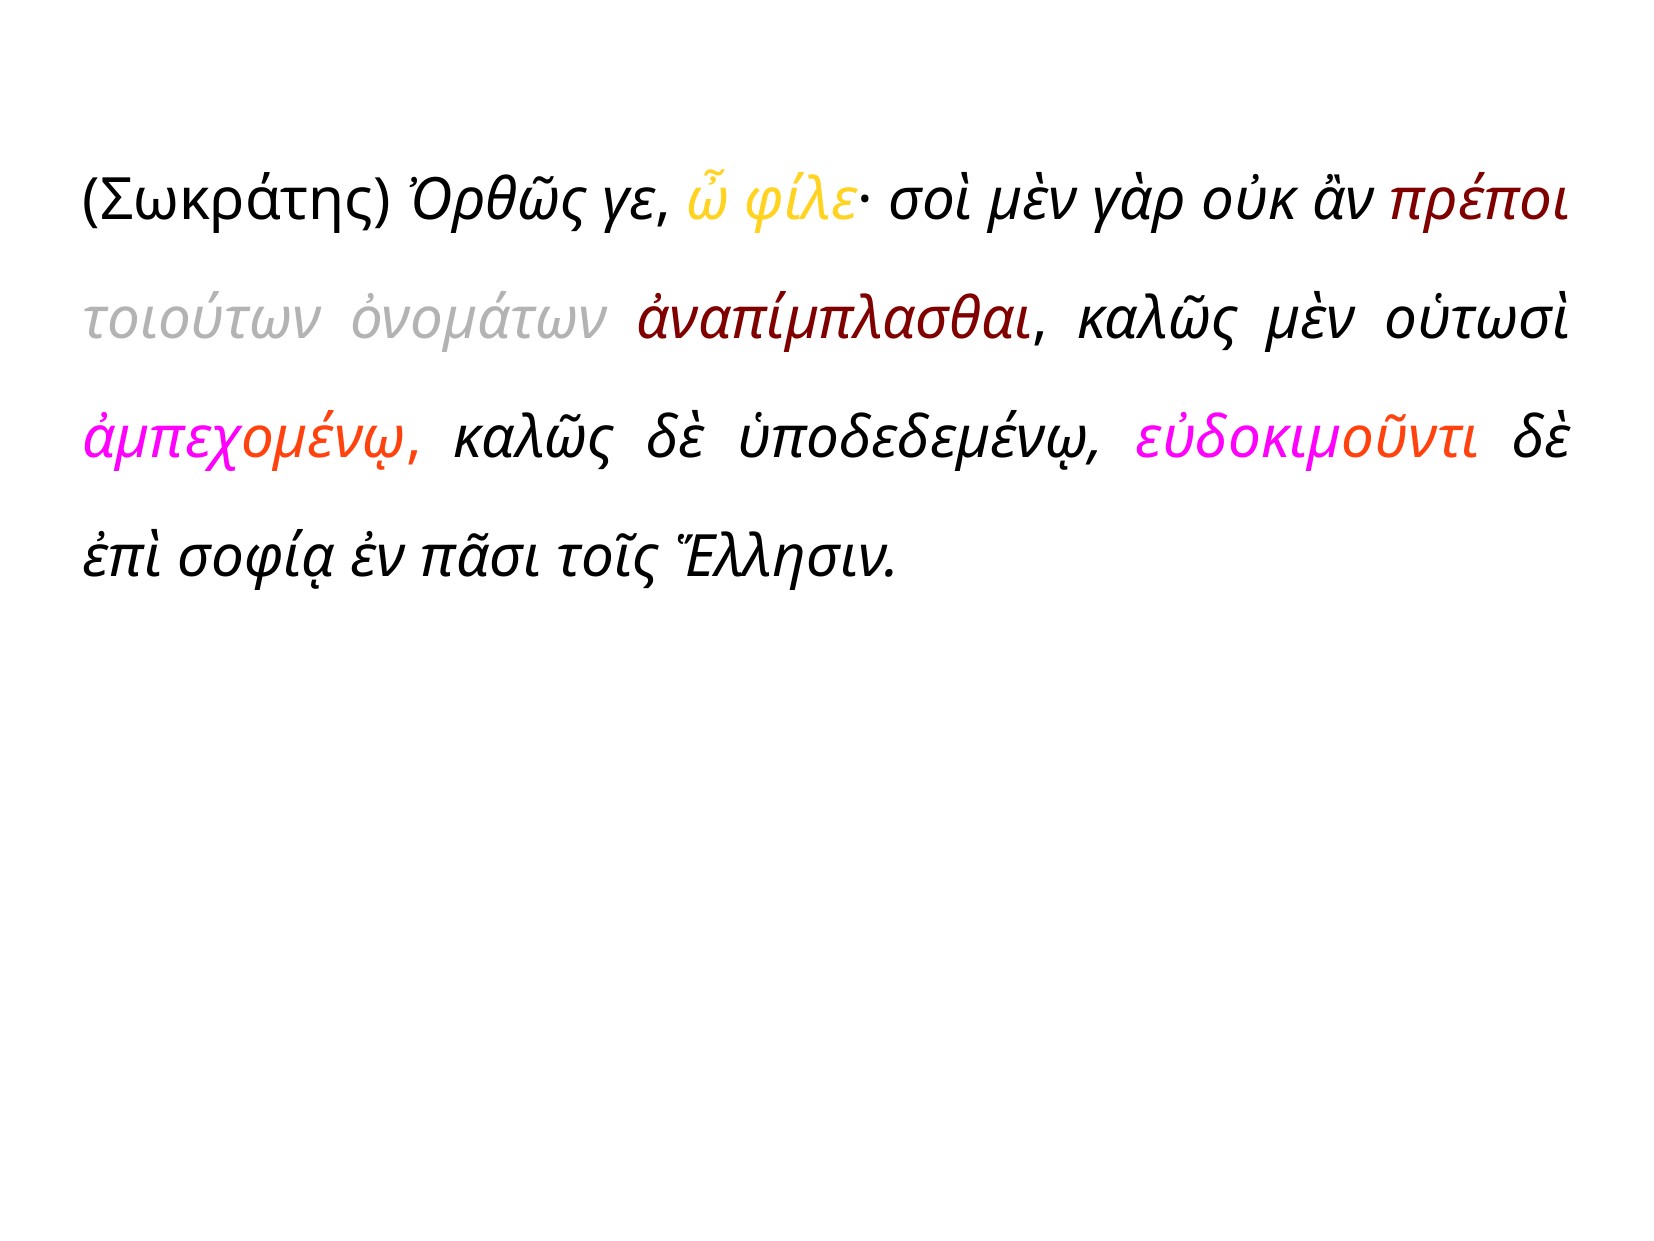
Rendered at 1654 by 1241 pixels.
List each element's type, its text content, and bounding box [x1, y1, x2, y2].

list (Σωκράτης) Ὀρθῶς γε, ὦ φίλε· σοὶ μὲν γὰρ οὐκ ἂν πρέποι τοιούτων ὀνομάτων ἀναπίμπλασθαι, καλῶς μὲν οὑτωσὶ ἀμπεχομένῳ, καλῶς δὲ ὑποδεδεμένῳ, εὐδοκιμοῦντι δὲ ἐπὶ σοφίᾳ ἐν πᾶσι τοῖς Ἕλλησιν. [82, 118, 1571, 1109]
